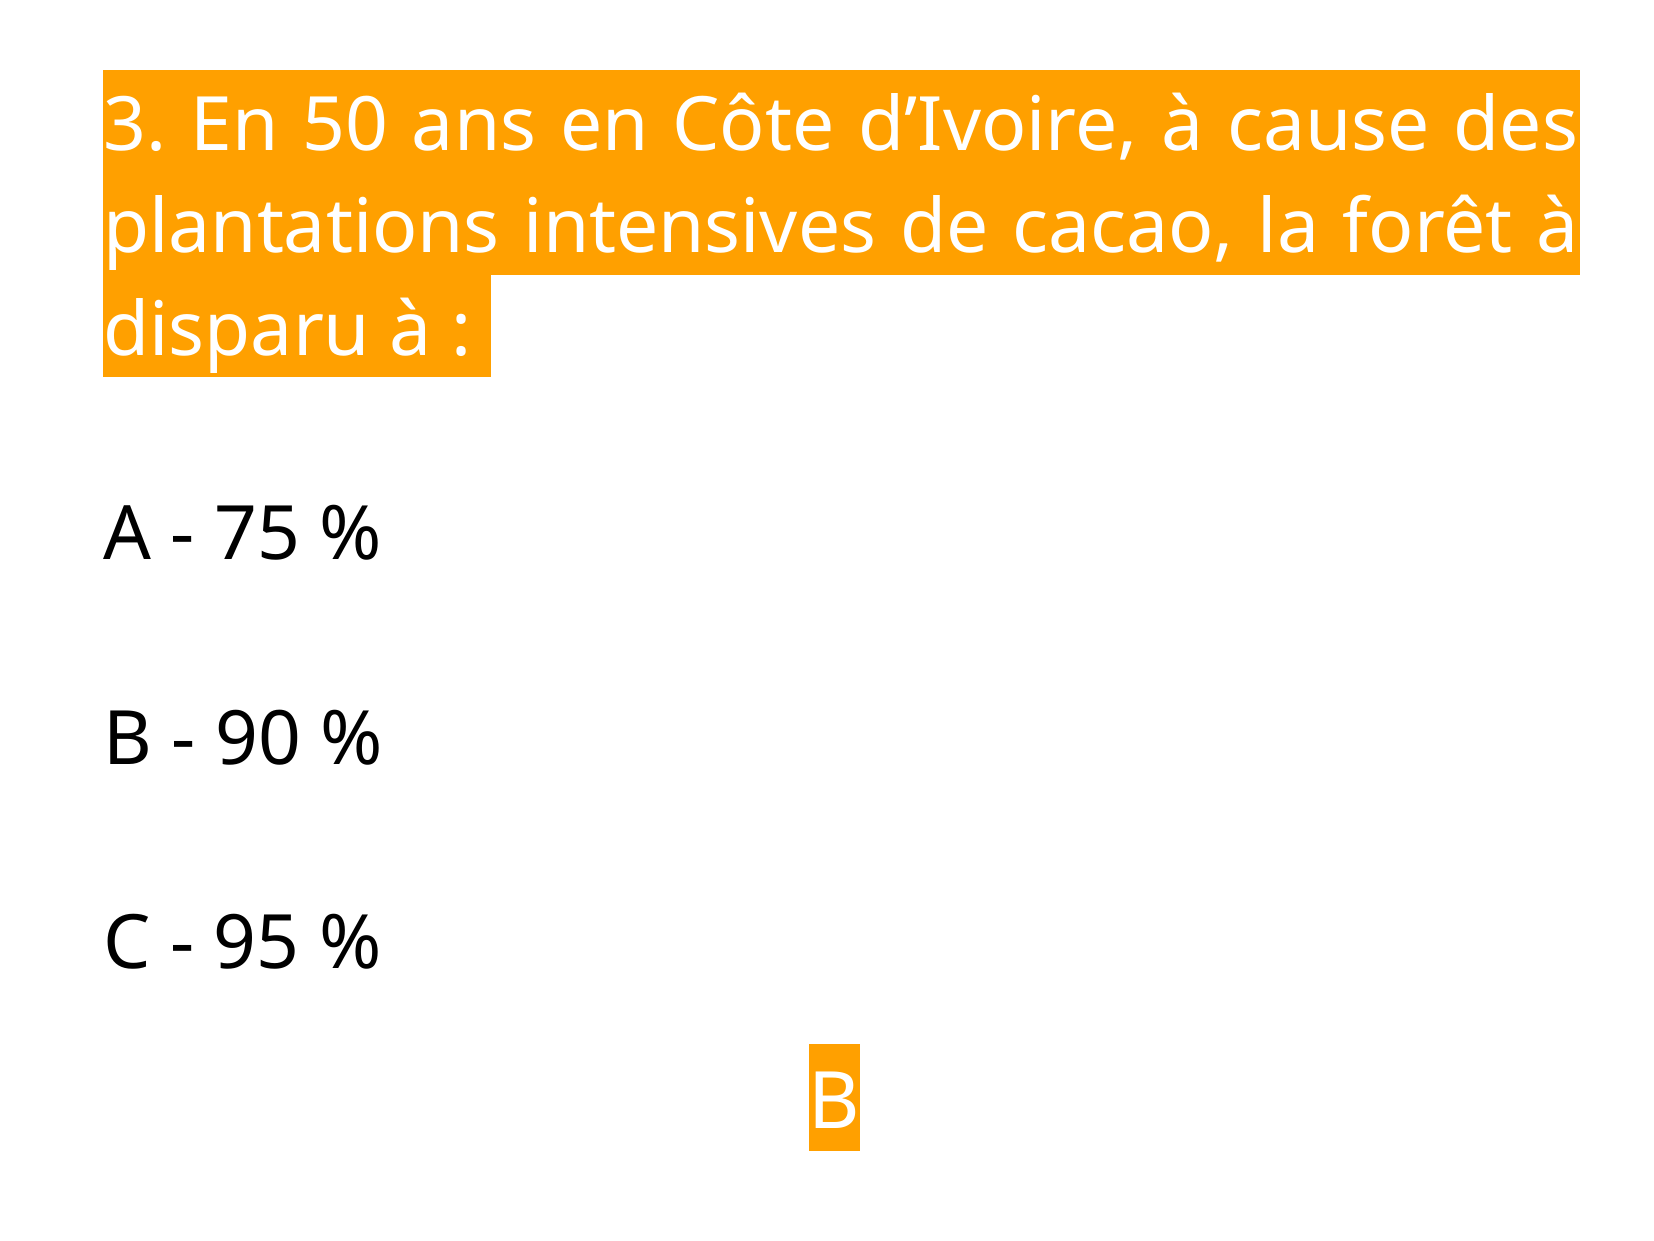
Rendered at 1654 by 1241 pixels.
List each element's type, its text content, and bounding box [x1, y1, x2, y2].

text_box 3. En 50 ans en Côte d’Ivoire, à cause des plantations intensives de cacao, la forêt à disparu à : A - 75 % B - 90 % C - 95 % [88, 0, 1595, 1129]
text_box B [793, 1036, 881, 1163]
